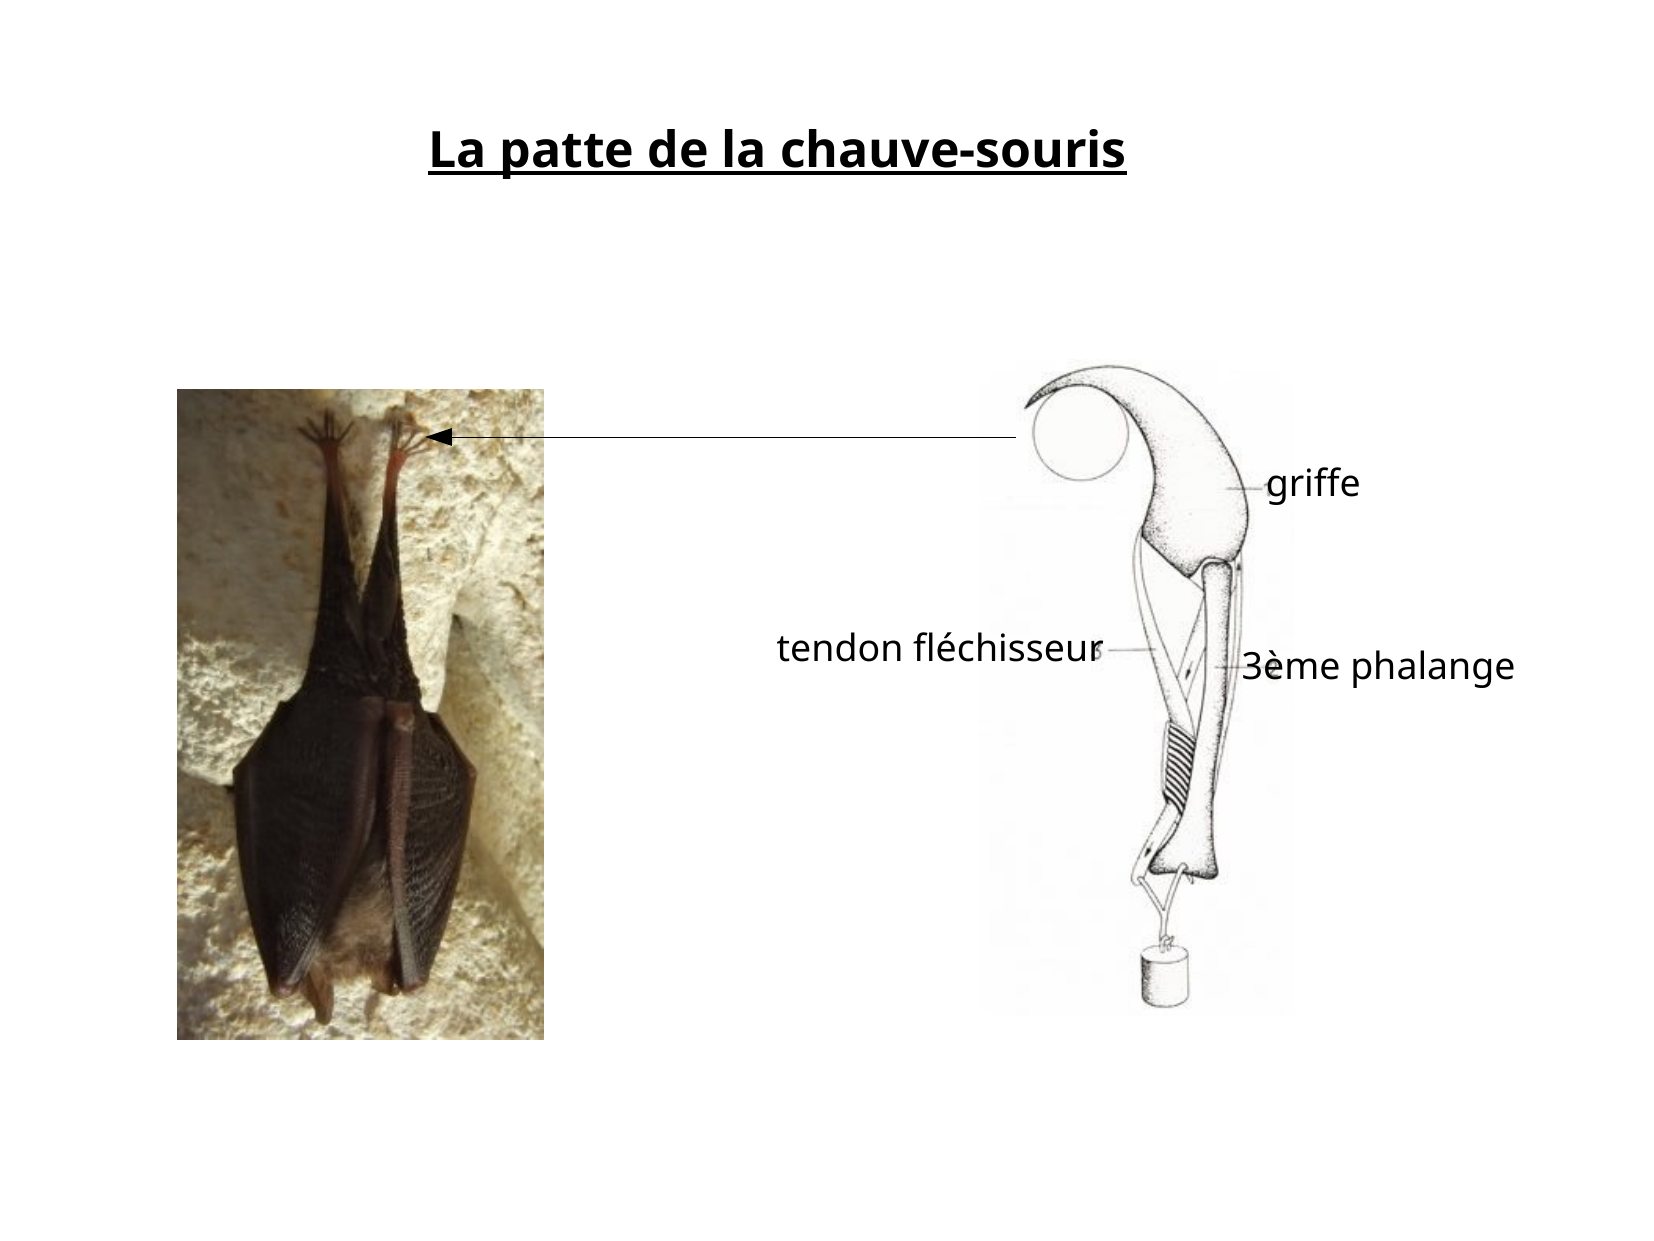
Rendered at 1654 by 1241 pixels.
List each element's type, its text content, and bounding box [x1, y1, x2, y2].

text_box La patte de la chauve-souris [413, 106, 1144, 191]
picture [177, 389, 544, 1040]
text_box tendon fléchisseur [761, 614, 1118, 682]
text_box griffe [1251, 448, 1388, 517]
text_box 3ème phalange [1226, 631, 1512, 700]
picture [979, 359, 1294, 1016]
